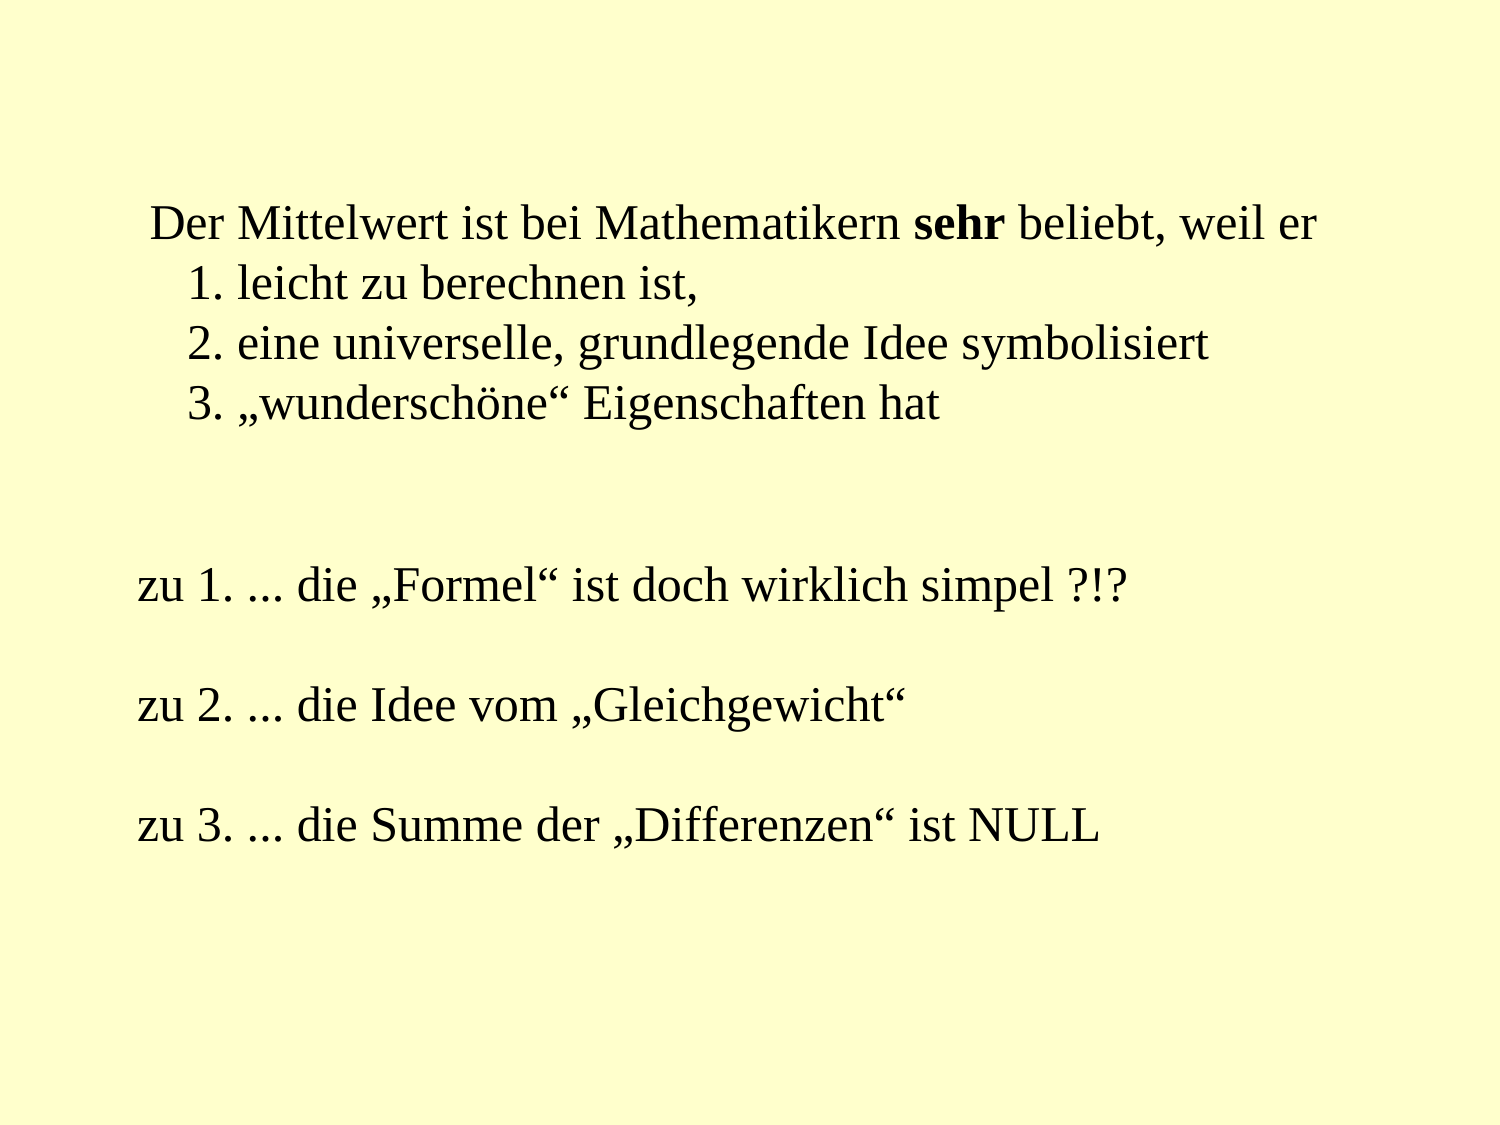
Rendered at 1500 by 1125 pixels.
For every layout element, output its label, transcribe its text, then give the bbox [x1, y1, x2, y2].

text_box zu 1. ... die „Formel“ ist doch wirklich simpel ?!? zu 2. ... die Idee vom „Gleichgewicht“ zu 3. ... die Summe der „Differenzen“ ist NULL [122, 544, 1145, 860]
text_box Der Mittelwert ist bei Mathematikern sehr beliebt, weil er 1. leicht zu berechnen ist, 2. eine universelle, grundlegende Idee symbolisiert 3. „wunderschöne“ Eigenschaften hat [134, 181, 1333, 438]
